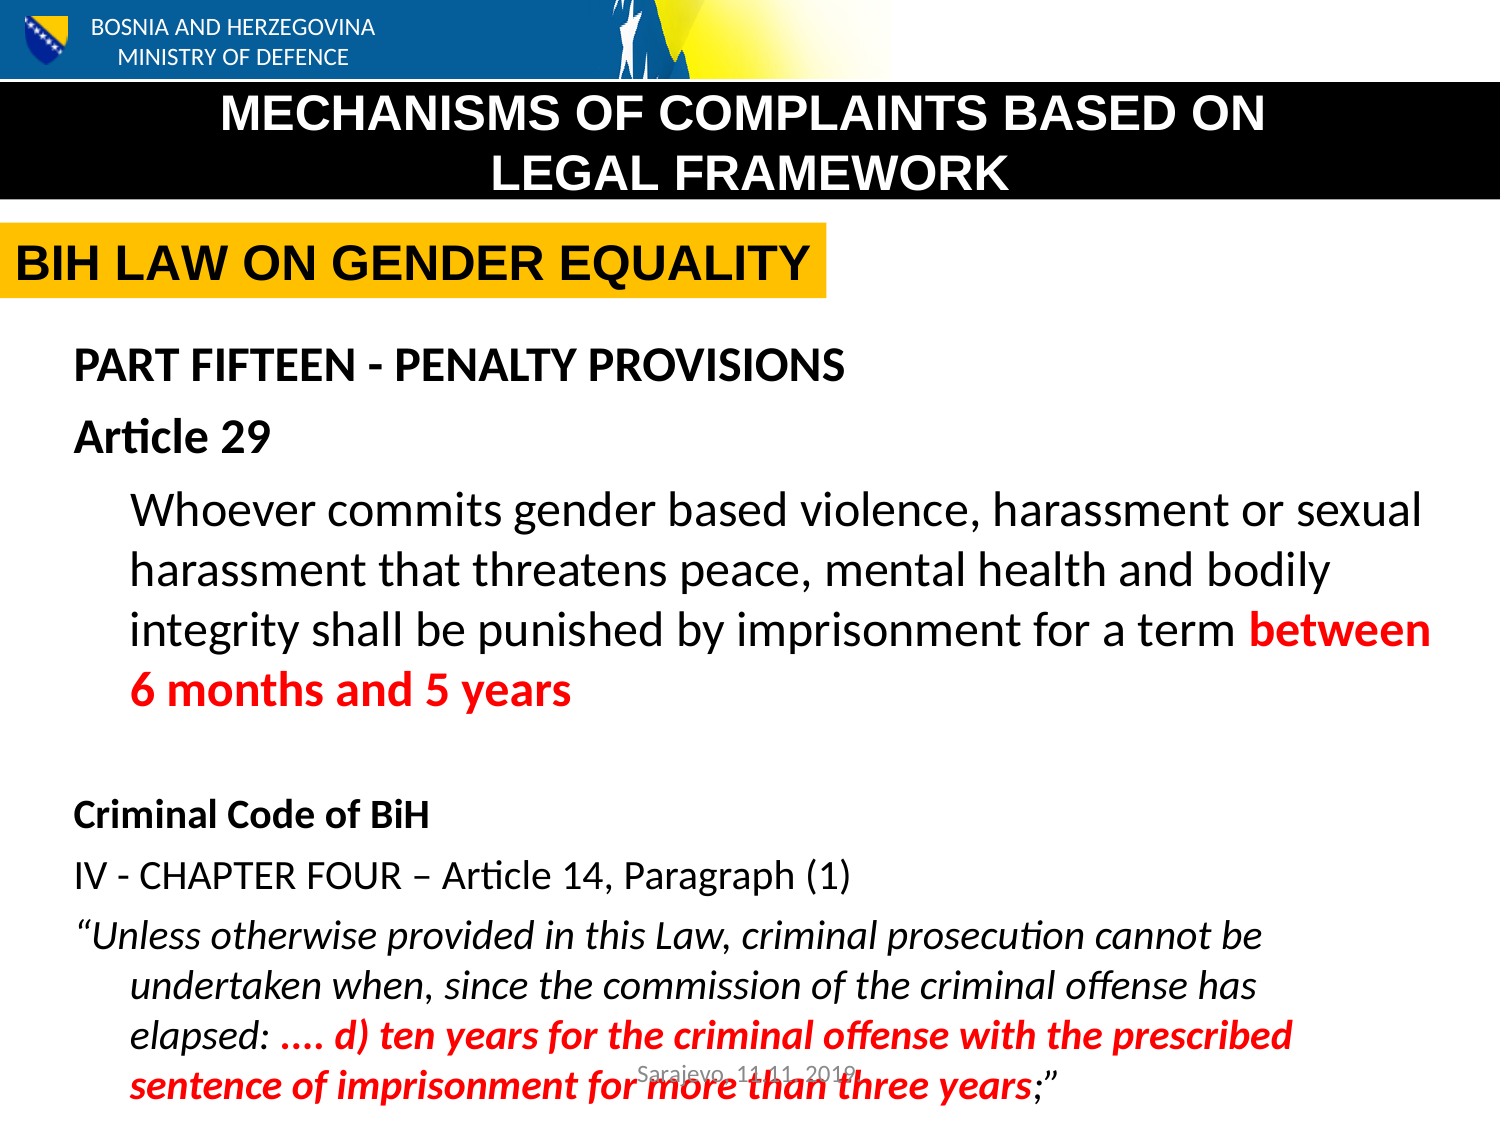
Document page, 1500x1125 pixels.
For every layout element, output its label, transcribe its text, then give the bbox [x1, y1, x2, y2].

picture [0, 0, 1500, 79]
list PART FIFTEEN - PENALTY PROVISIONS Article 29 Whoever commits gender based violence, harassment or sexual harassment that threatens peace, mental health and bodily integrity shall be punished by imprisonment for a term between 6 months and 5 years Criminal Code of BiH IV - CHAPTER FOUR – Article 14, Paragraph (1) “Unless otherwise provided in this Law, criminal prosecution cannot be undertaken when, since the commission of the criminal offense has elapsed: .... d) ten years for the criminal offense with the prescribed sentence of imprisonment for more than three years;” [58, 323, 1461, 1067]
text_box Sarajevo, 11.11. 2019. [512, 1042, 988, 1103]
text_box MECHANISMS OF COMPLAINTS BASED ON LEGAL FRAMEWORK [0, 82, 1500, 200]
text_box BIH LAW ON GENDER EQUALITY [0, 222, 827, 299]
